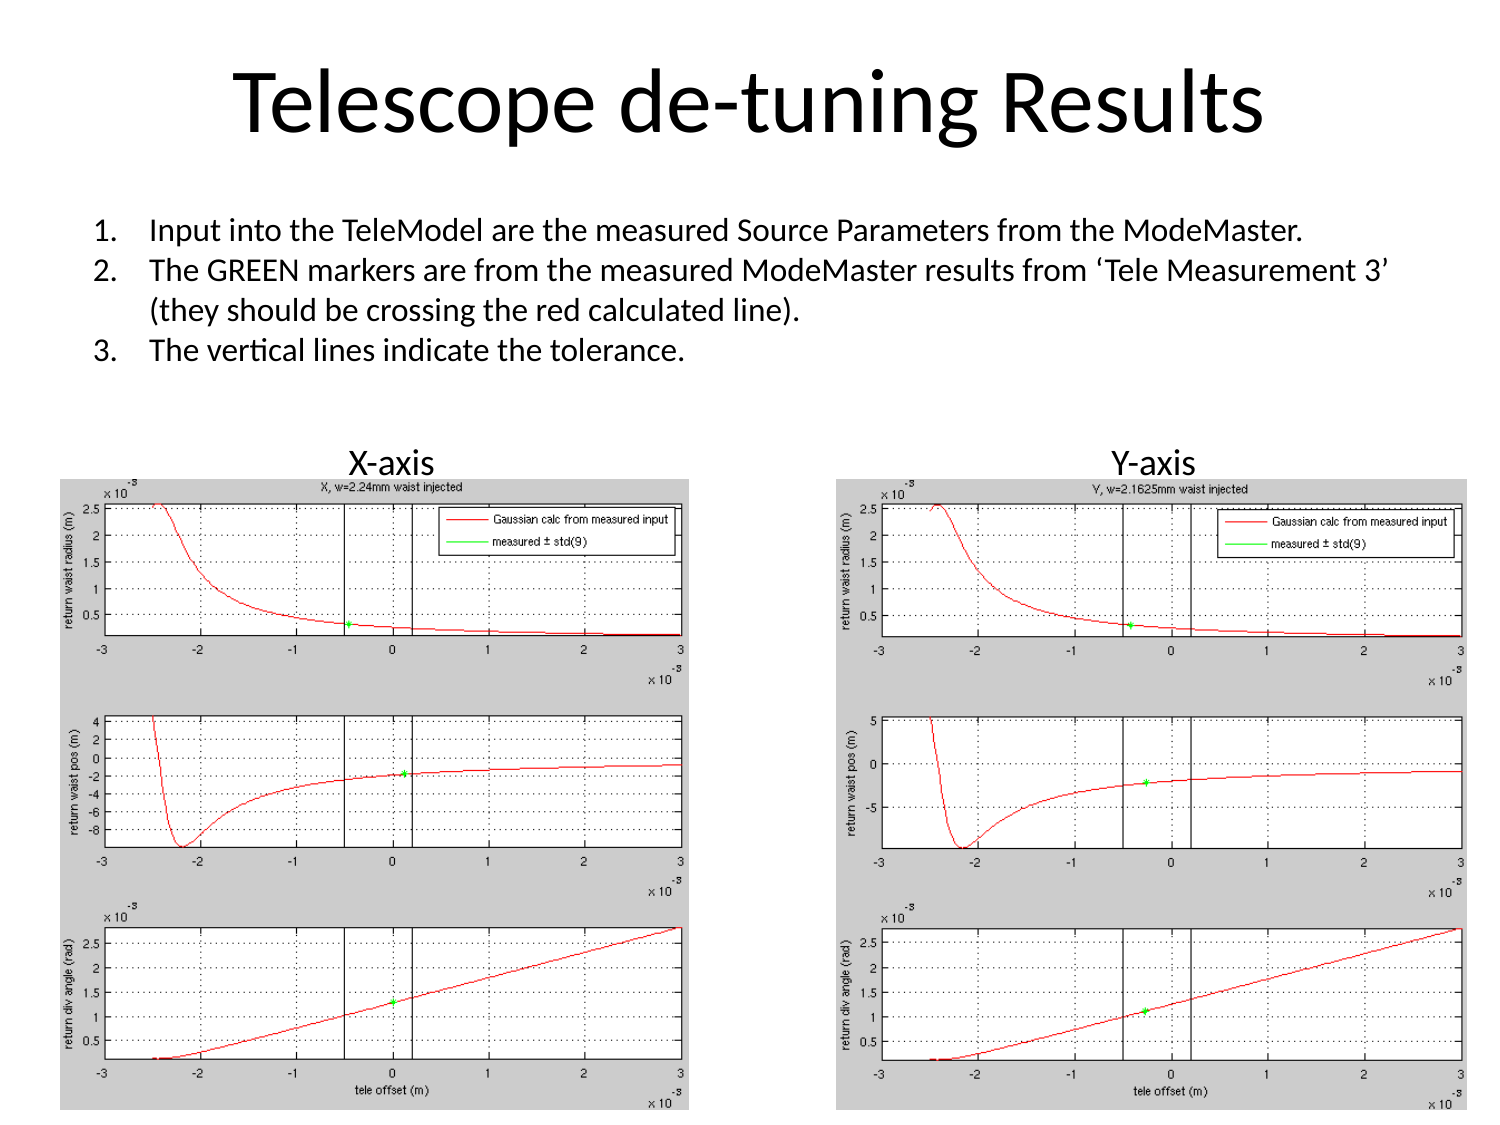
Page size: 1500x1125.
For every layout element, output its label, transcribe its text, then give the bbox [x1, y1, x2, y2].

picture [60, 479, 689, 1111]
text_box X-axis [333, 430, 451, 479]
text_box Y-axis [1096, 430, 1212, 479]
text_box Input into the TeleModel are the measured Source Parameters from the ModeMaster. The GREEN markers are from the measured ModeMaster results from ‘Tele Measurement 3’ (they should be crossing the red calculated line). The vertical lines indicate the tolerance. [78, 201, 1417, 376]
picture [836, 479, 1467, 1111]
title Telescope de-tuning Results [75, 2, 1425, 190]
